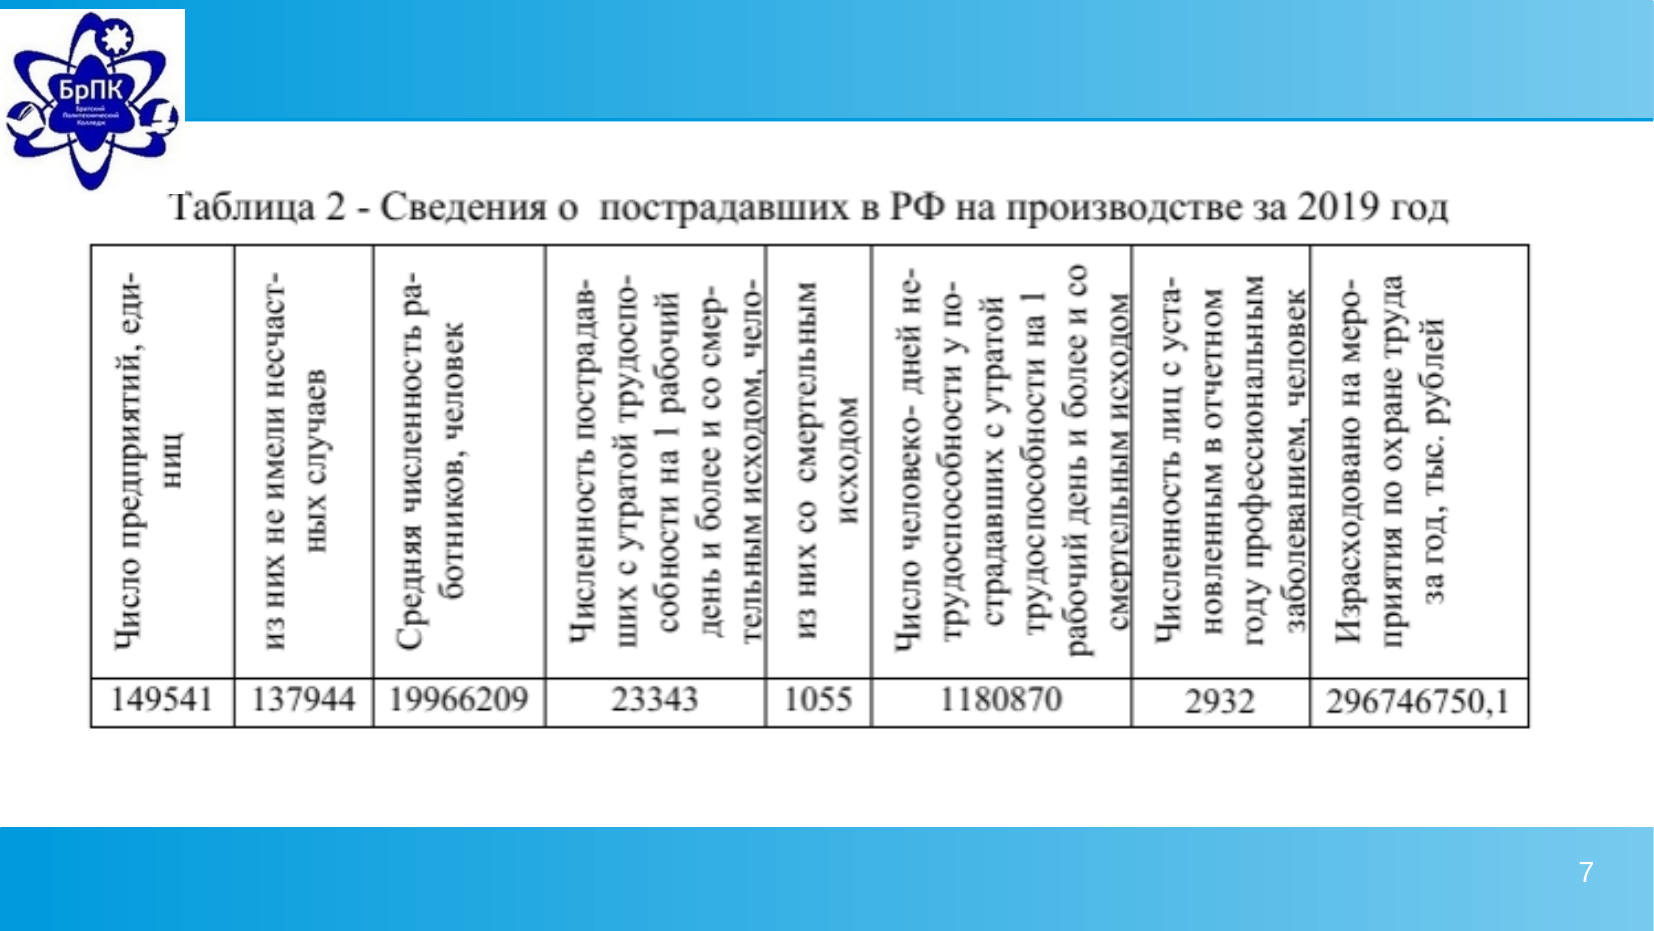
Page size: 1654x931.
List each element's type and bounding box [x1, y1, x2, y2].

picture [0, 10, 1645, 782]
